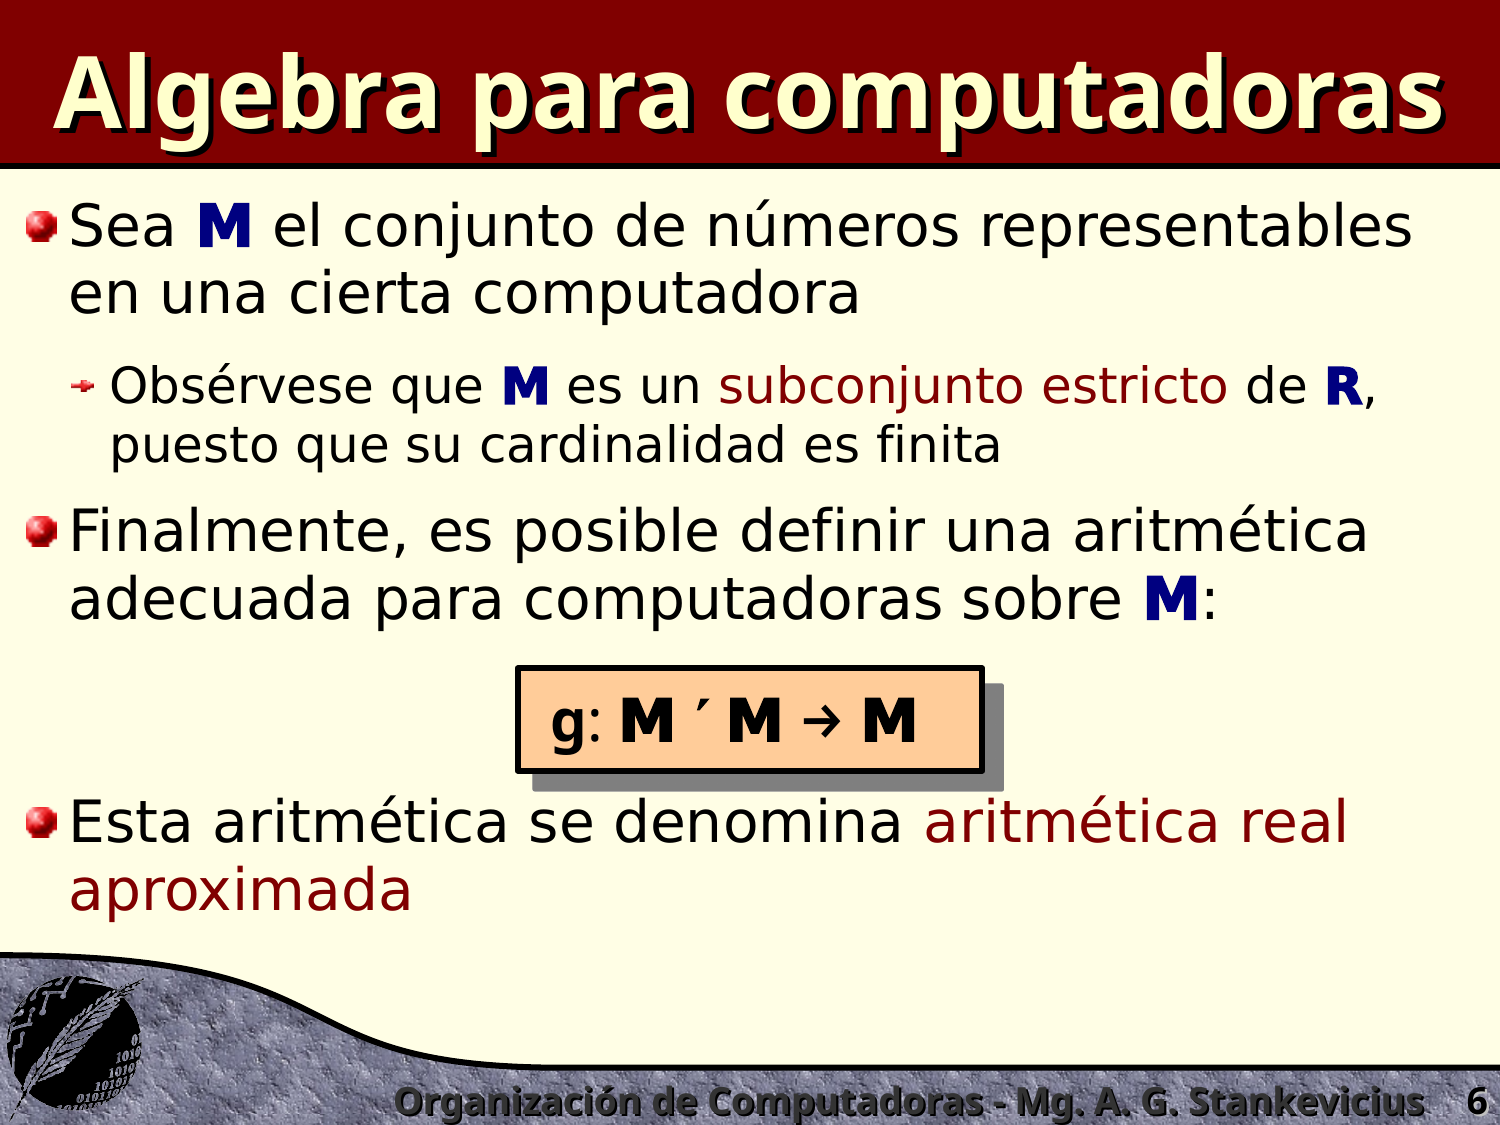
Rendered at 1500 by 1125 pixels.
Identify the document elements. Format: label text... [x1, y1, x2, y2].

list Sea M el conjunto de números representables en una cierta computadora Obsérvese que M es un subconjunto estricto de R, puesto que su cardinalidad es finita Finalmente, es posible definir una aritmética adecuada para computadoras sobre M: Esta aritmética se denomina aritmética real aproximada [11, 192, 1486, 940]
picture [802, 1100, 806, 1110]
title Algebra para computadoras [15, 5, 1485, 160]
picture [1058, 1100, 1065, 1110]
picture [0, 959, 1500, 1125]
text_box g: M ´ M → M [517, 668, 983, 771]
picture [448, 1100, 455, 1110]
